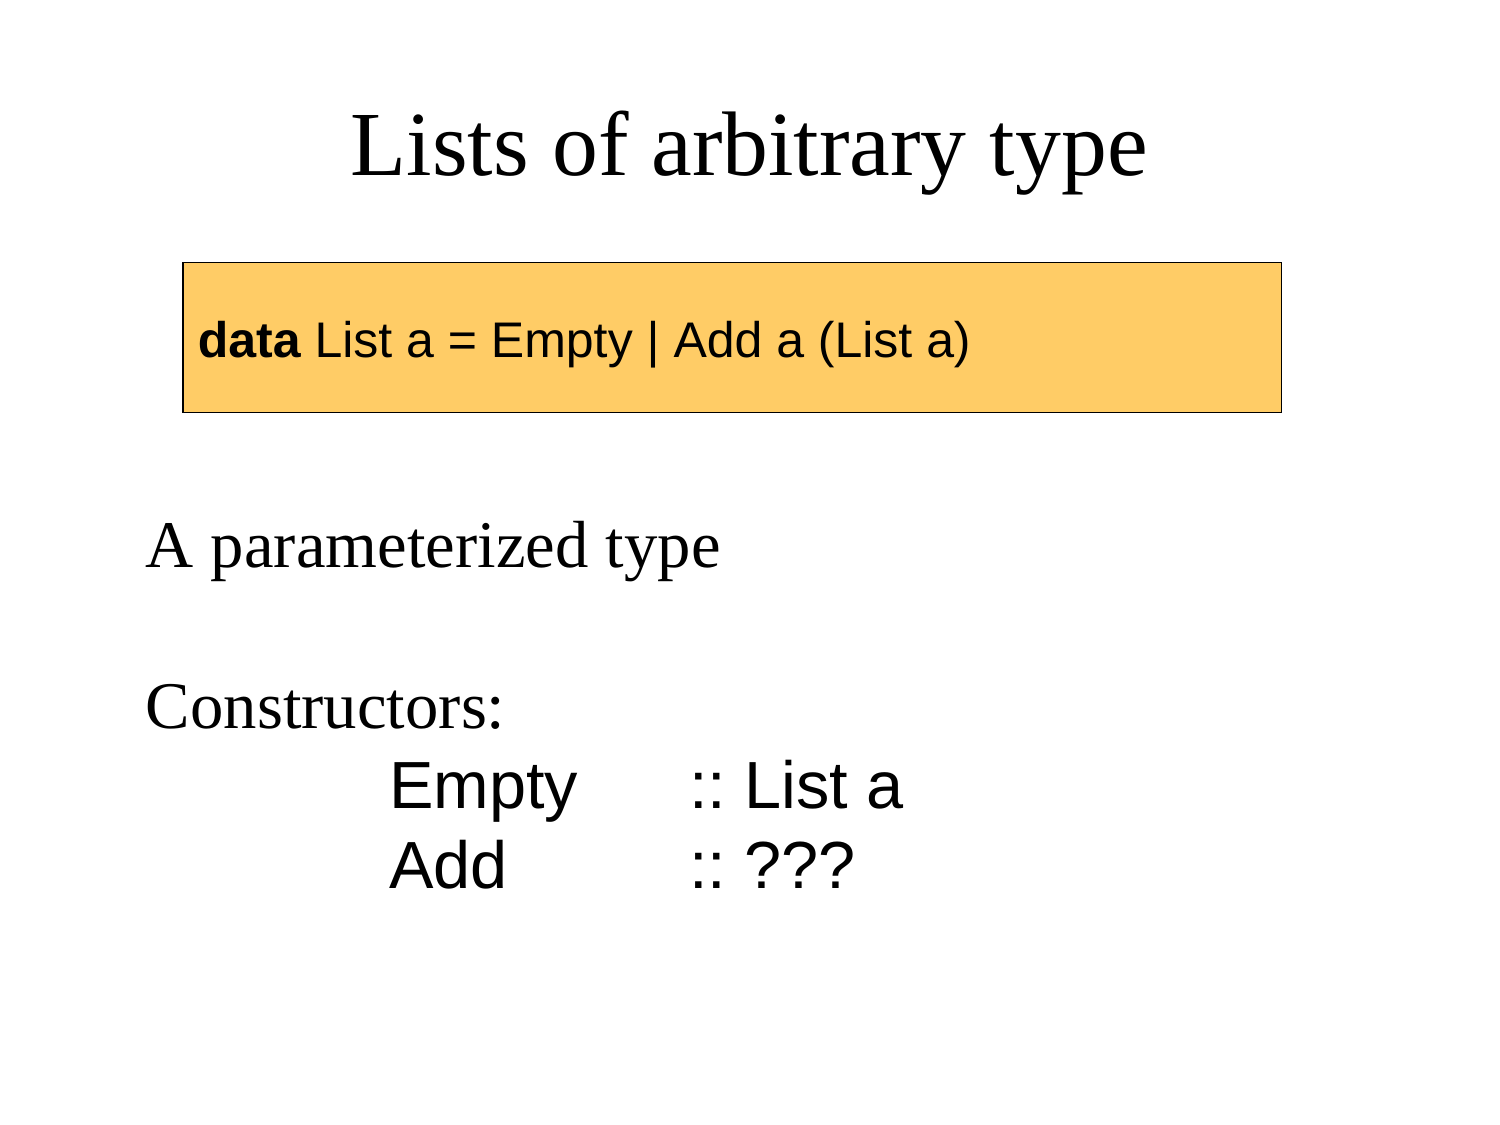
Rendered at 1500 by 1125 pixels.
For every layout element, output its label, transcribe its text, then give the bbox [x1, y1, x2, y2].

text_box data List a = Empty | Add a (List a) [183, 262, 1282, 299]
title Lists of arbitrary type [75, 45, 1426, 233]
list A parameterized type Constructors: Empty :: List a Add :: ??? [75, 299, 1426, 1005]
